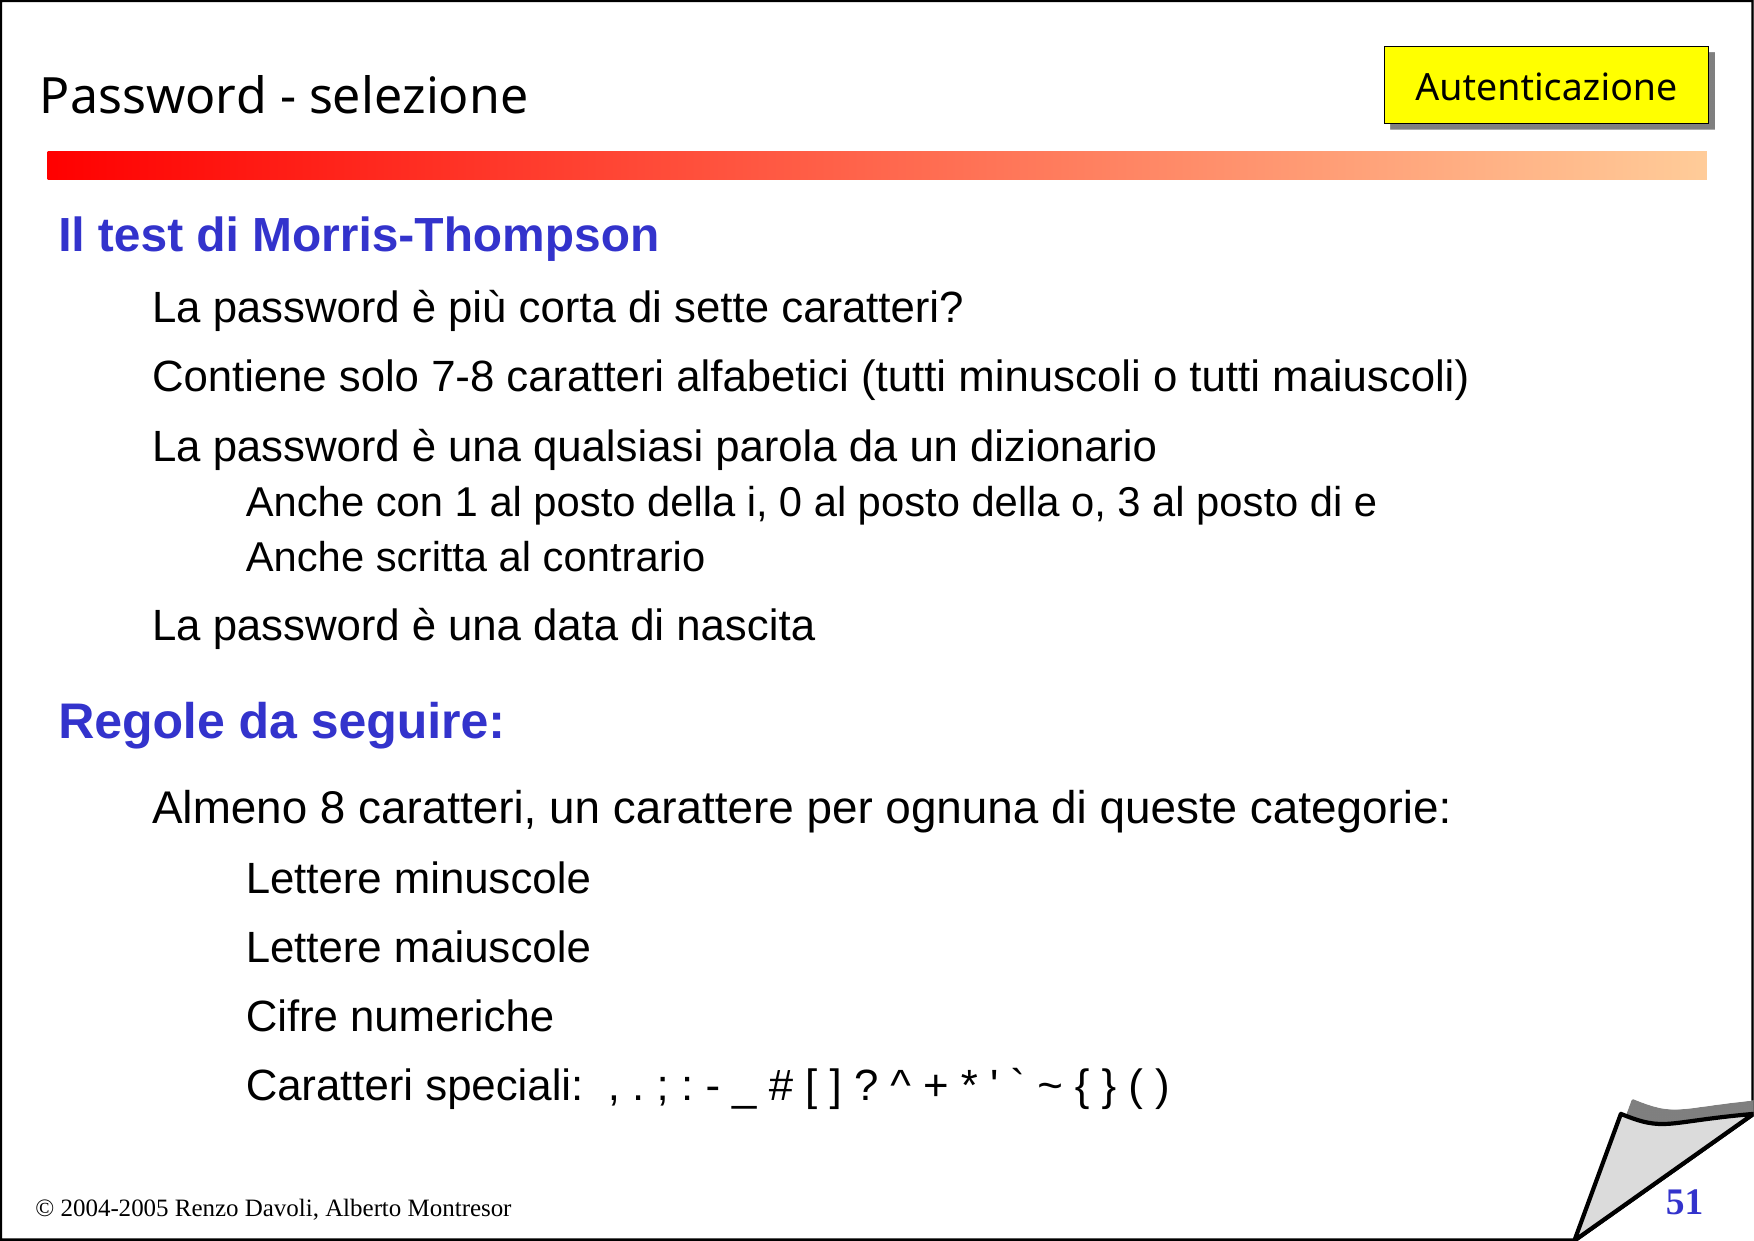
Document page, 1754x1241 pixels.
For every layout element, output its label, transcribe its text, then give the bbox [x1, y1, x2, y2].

text_box Autenticazione [1384, 46, 1709, 124]
list Il test di Morris-Thompson La password è più corta di sette caratteri? Contiene solo 7-8 caratteri alfabetici (tutti minuscoli o tutti maiuscoli) La password è una qualsiasi parola da un dizionario Anche con 1 al posto della i, 0 al posto della o, 3 al posto di e Anche scritta al contrario La password è una data di nascita Regole da seguire: Almeno 8 caratteri, un carattere per ognuna di queste categorie: Lettere minuscole Lettere maiuscole Cifre numeriche Caratteri speciali: , . ; : - _ # [ ] ? ^ + * ' ` ~ { } ( ) [58, 206, 1695, 1197]
title Password - selezione [40, 49, 1713, 144]
